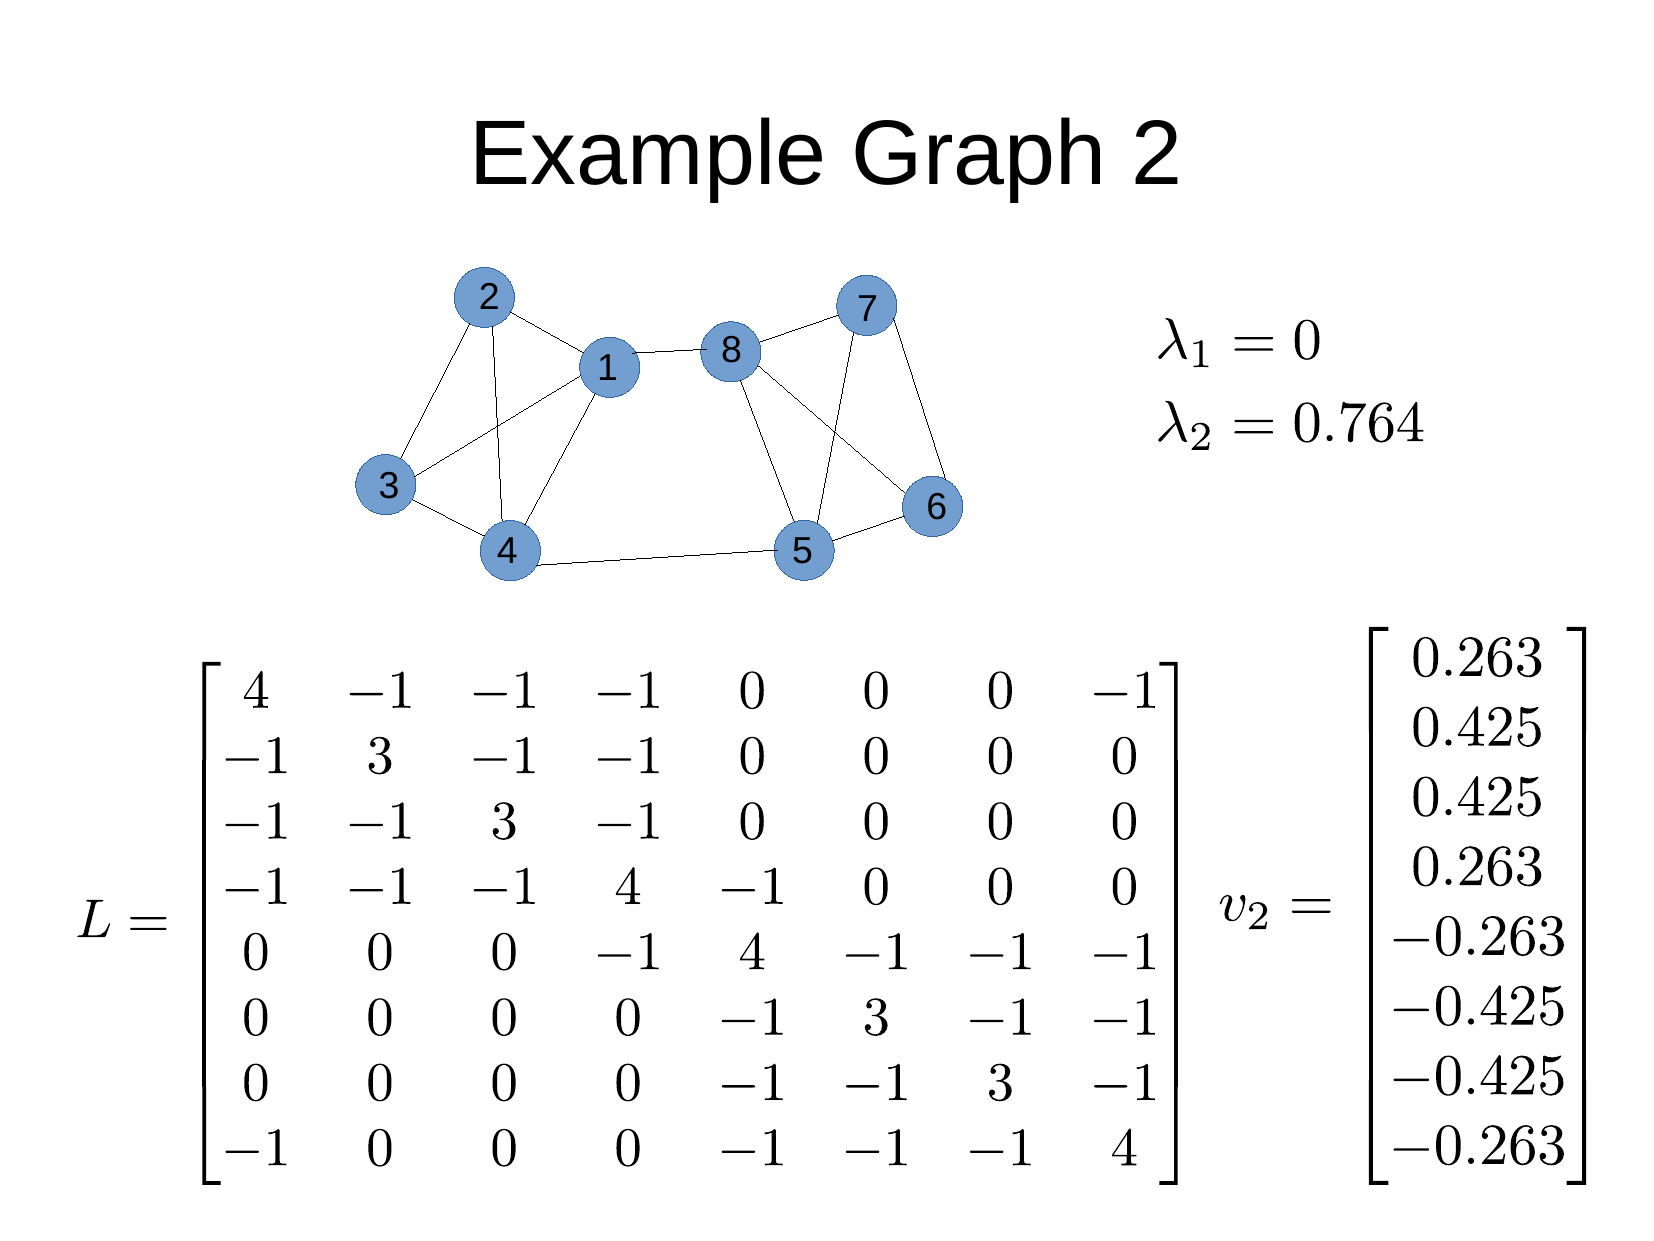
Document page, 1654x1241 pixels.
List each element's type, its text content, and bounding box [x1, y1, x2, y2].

text_box [75, 661, 1196, 1186]
text_box [1155, 400, 1426, 451]
text_box 3 [363, 456, 415, 514]
text_box [852, 275, 882, 279]
text_box [454, 275, 464, 320]
text_box [355, 465, 363, 505]
text_box [1155, 318, 1322, 368]
title Example Graph 2 [82, 49, 1571, 257]
text_box 6 [911, 477, 962, 535]
text_box [893, 290, 897, 319]
text_box 2 [464, 267, 515, 325]
text_box [633, 348, 640, 387]
text_box [701, 335, 706, 349]
text_box [533, 530, 541, 571]
text_box 4 [482, 521, 533, 579]
text_box [757, 337, 761, 365]
text_box [1218, 626, 1606, 1186]
text_box [700, 350, 706, 369]
text_box [716, 378, 746, 382]
text_box 8 [706, 320, 757, 378]
text_box [828, 532, 835, 569]
text_box 5 [777, 521, 828, 579]
text_box [836, 288, 842, 323]
text_box 7 [842, 279, 893, 337]
text_box [902, 485, 911, 528]
text_box 1 [582, 338, 633, 396]
